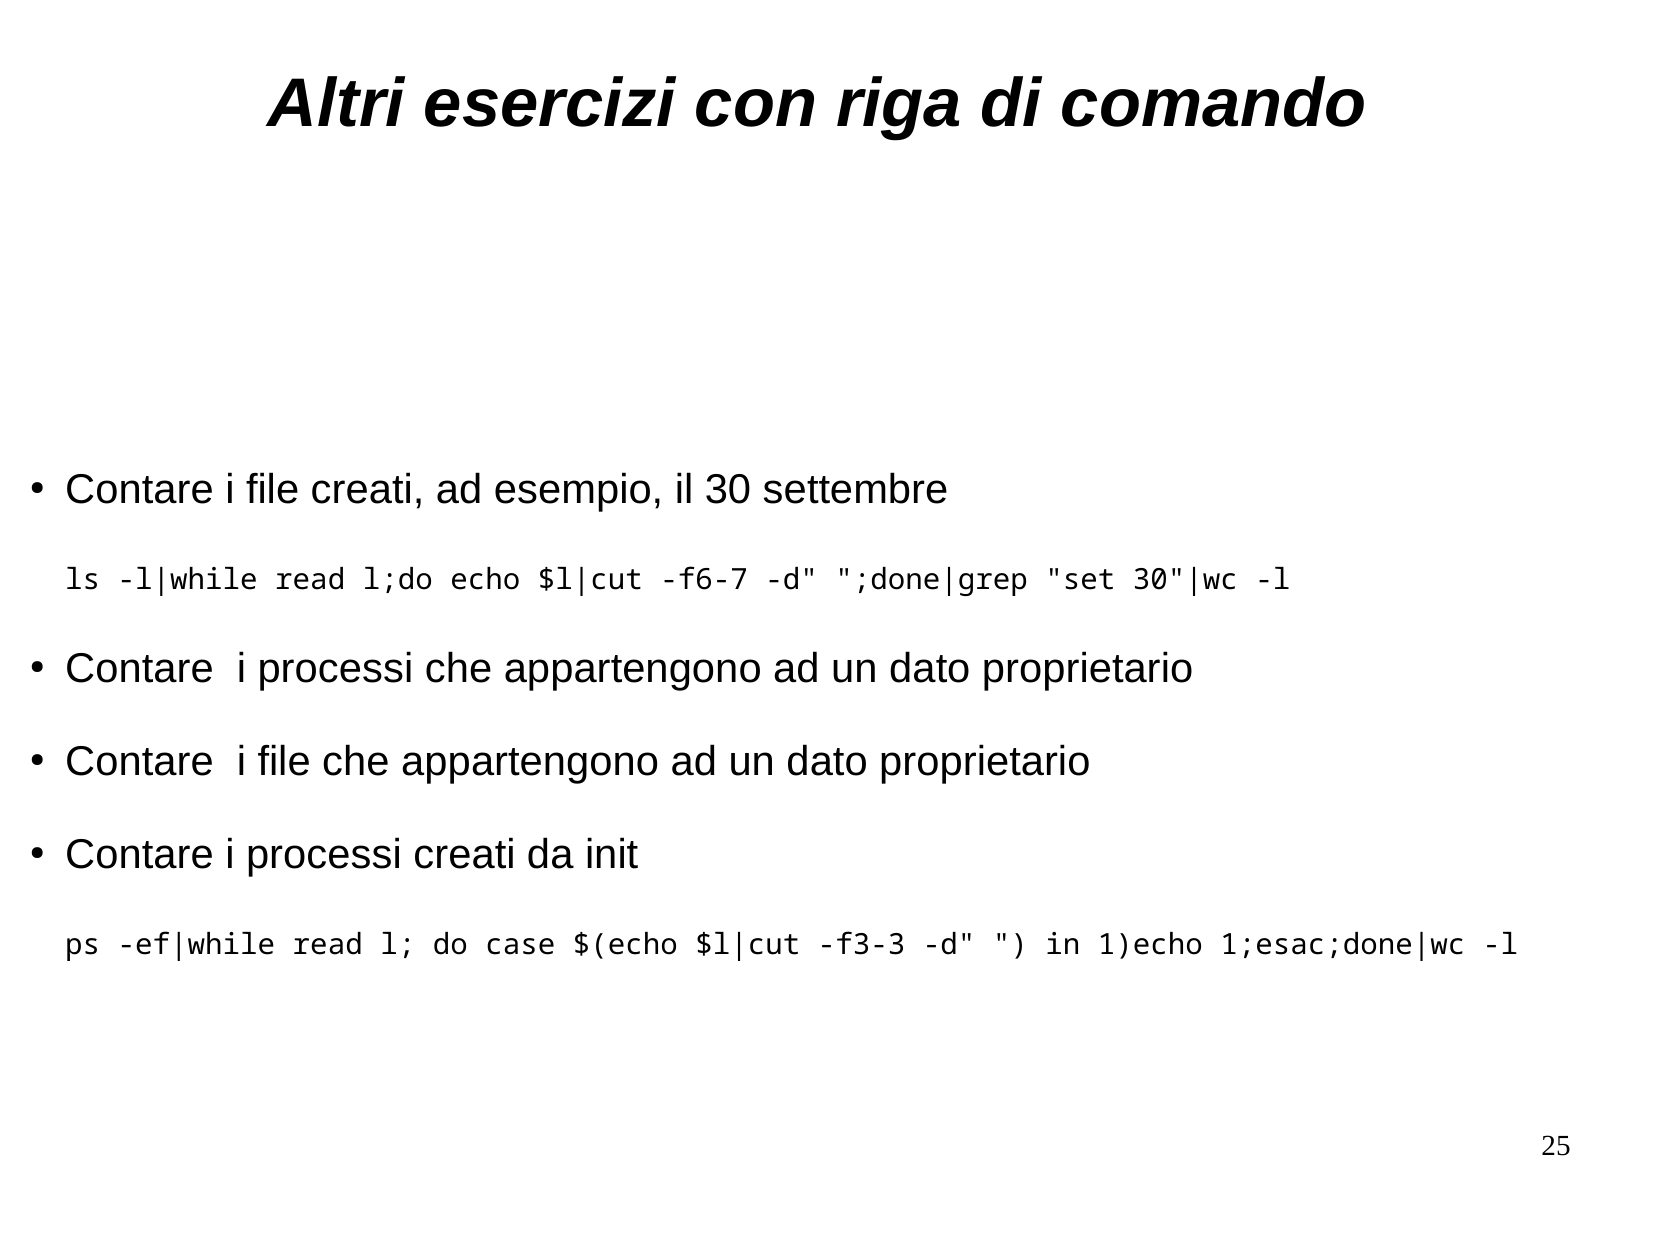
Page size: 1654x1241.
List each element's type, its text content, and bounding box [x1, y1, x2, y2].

text_box Contare i file creati, ad esempio, il 30 settembre ls -l|while read l;do echo $l|cut -f6-7 -d" ";done|grep "set 30"|wc -l Contare i processi che appartengono ad un dato proprietario Contare i file che appartengono ad un dato proprietario Contare i processi creati da init ps -ef|while read l; do case $(echo $l|cut -f3-3 -d" ") in 1)echo 1;esac;done|wc -l [15, 272, 1636, 1082]
title Altri esercizi con riga di comando [82, 50, 1571, 249]
